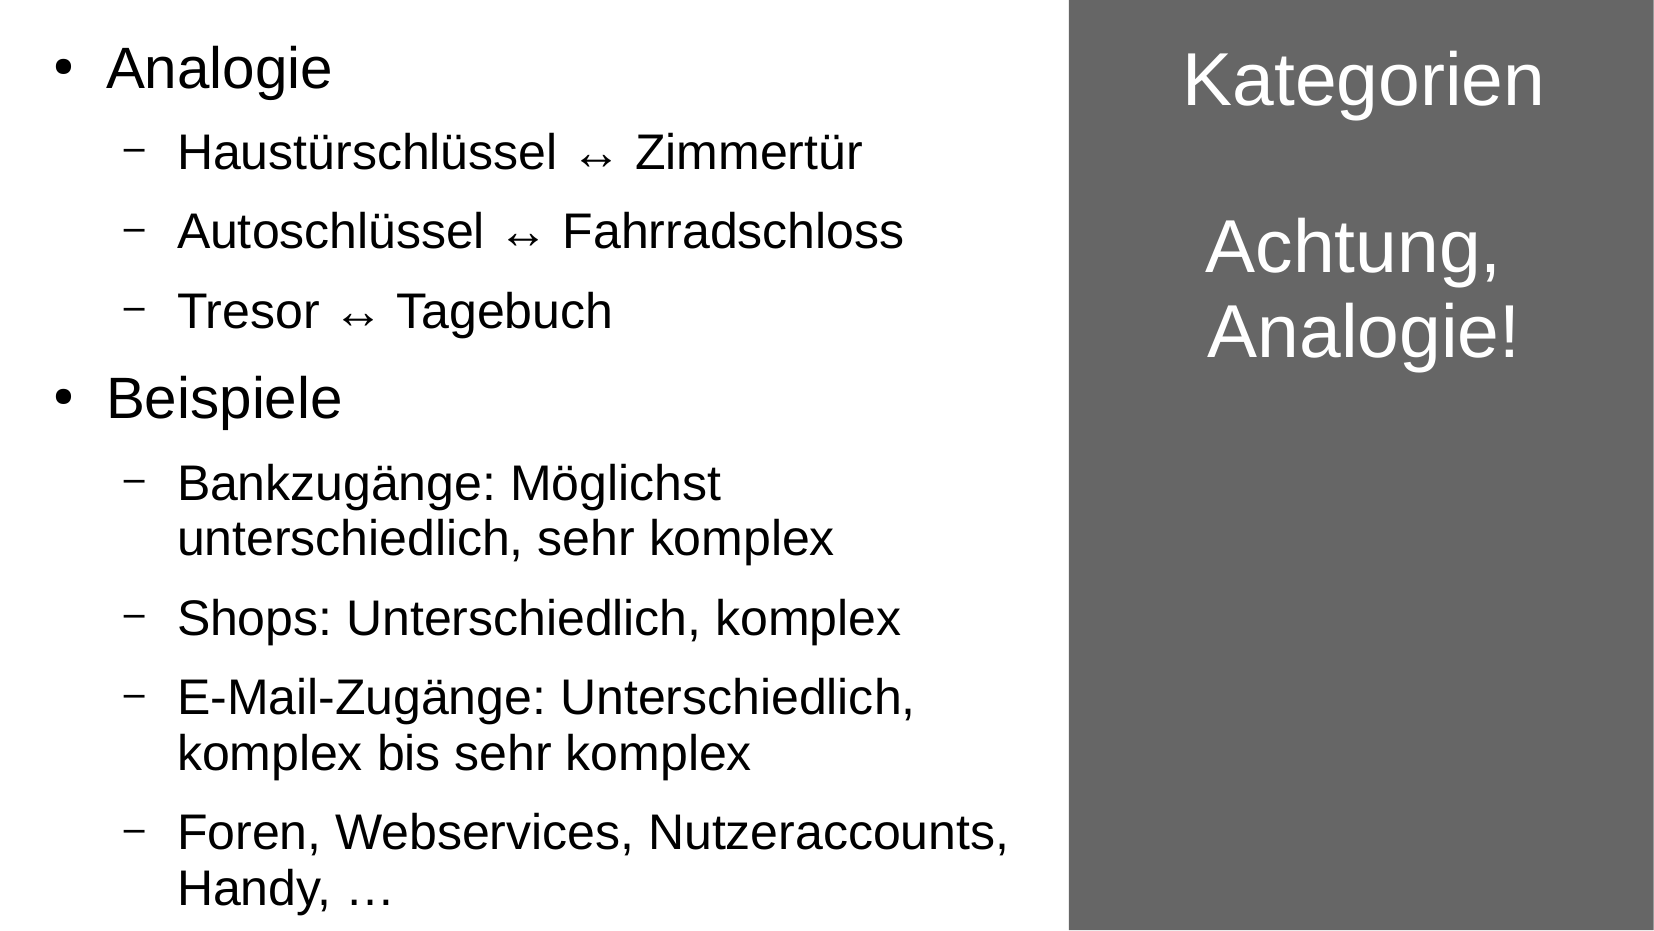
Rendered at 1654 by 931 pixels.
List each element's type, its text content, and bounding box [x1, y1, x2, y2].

title Kategorien Achtung, Analogie! [1098, 37, 1630, 886]
list Beispiele Bankzugänge: Möglichst unterschiedlich, sehr komplex Shops: Unterschiedlich, komplex E-Mail-Zugänge: Unterschiedlich, komplex bis sehr komplex Foren, Webservices, Nutzeraccounts, Handy, … [35, 366, 1028, 902]
list Analogie Haustürschlüssel ↔ Zimmertür Autoschlüssel ↔ Fahrradschloss Tresor ↔ Tagebuch [35, 35, 1028, 355]
